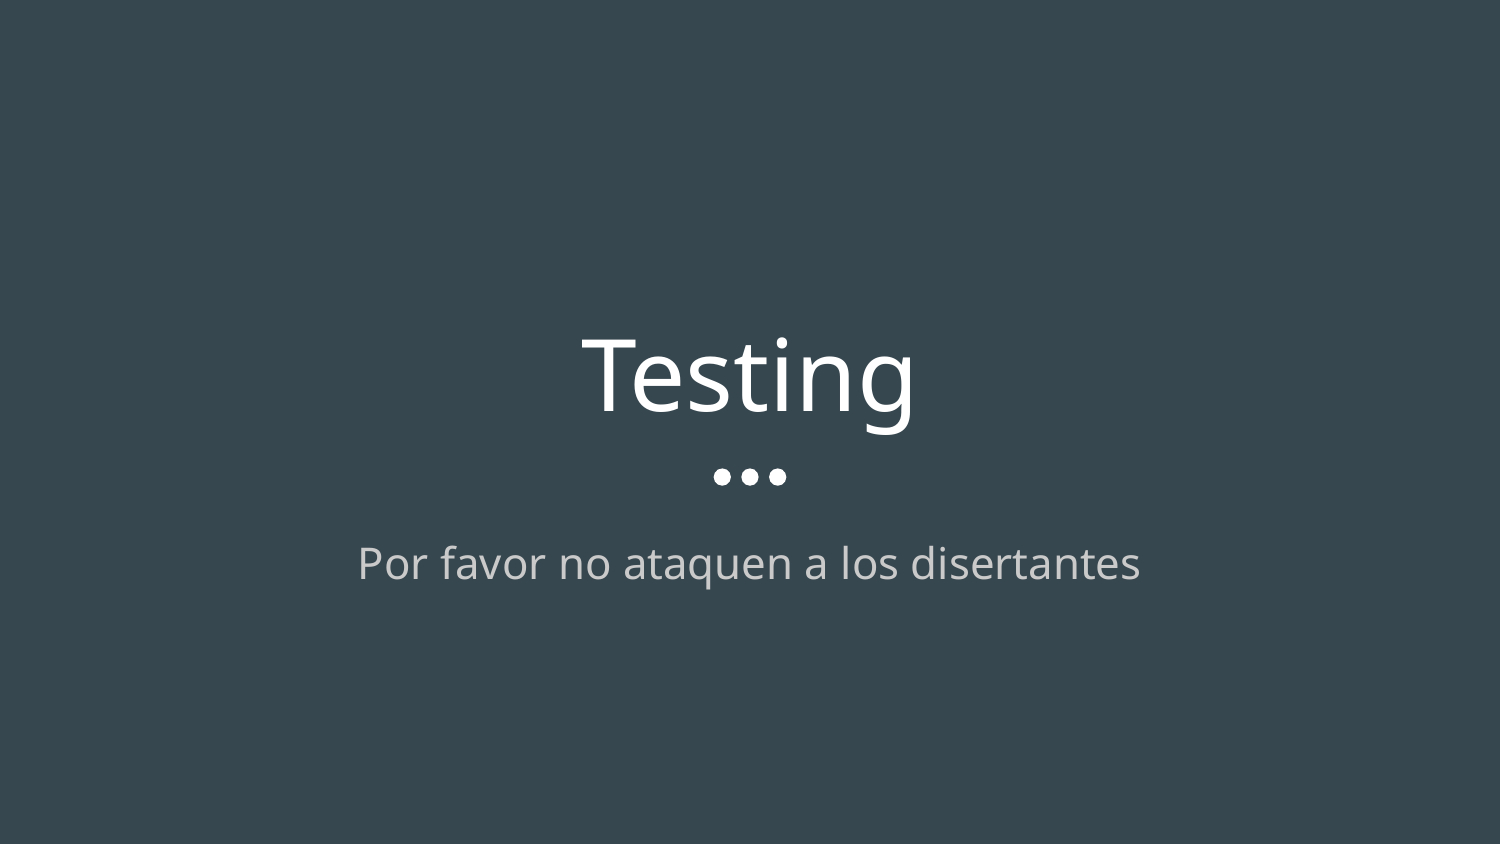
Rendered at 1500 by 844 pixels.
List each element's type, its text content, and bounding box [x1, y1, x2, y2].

subtitle Por favor no ataquen a los disertantes [110, 520, 1390, 651]
title Testing [110, 162, 1390, 447]
